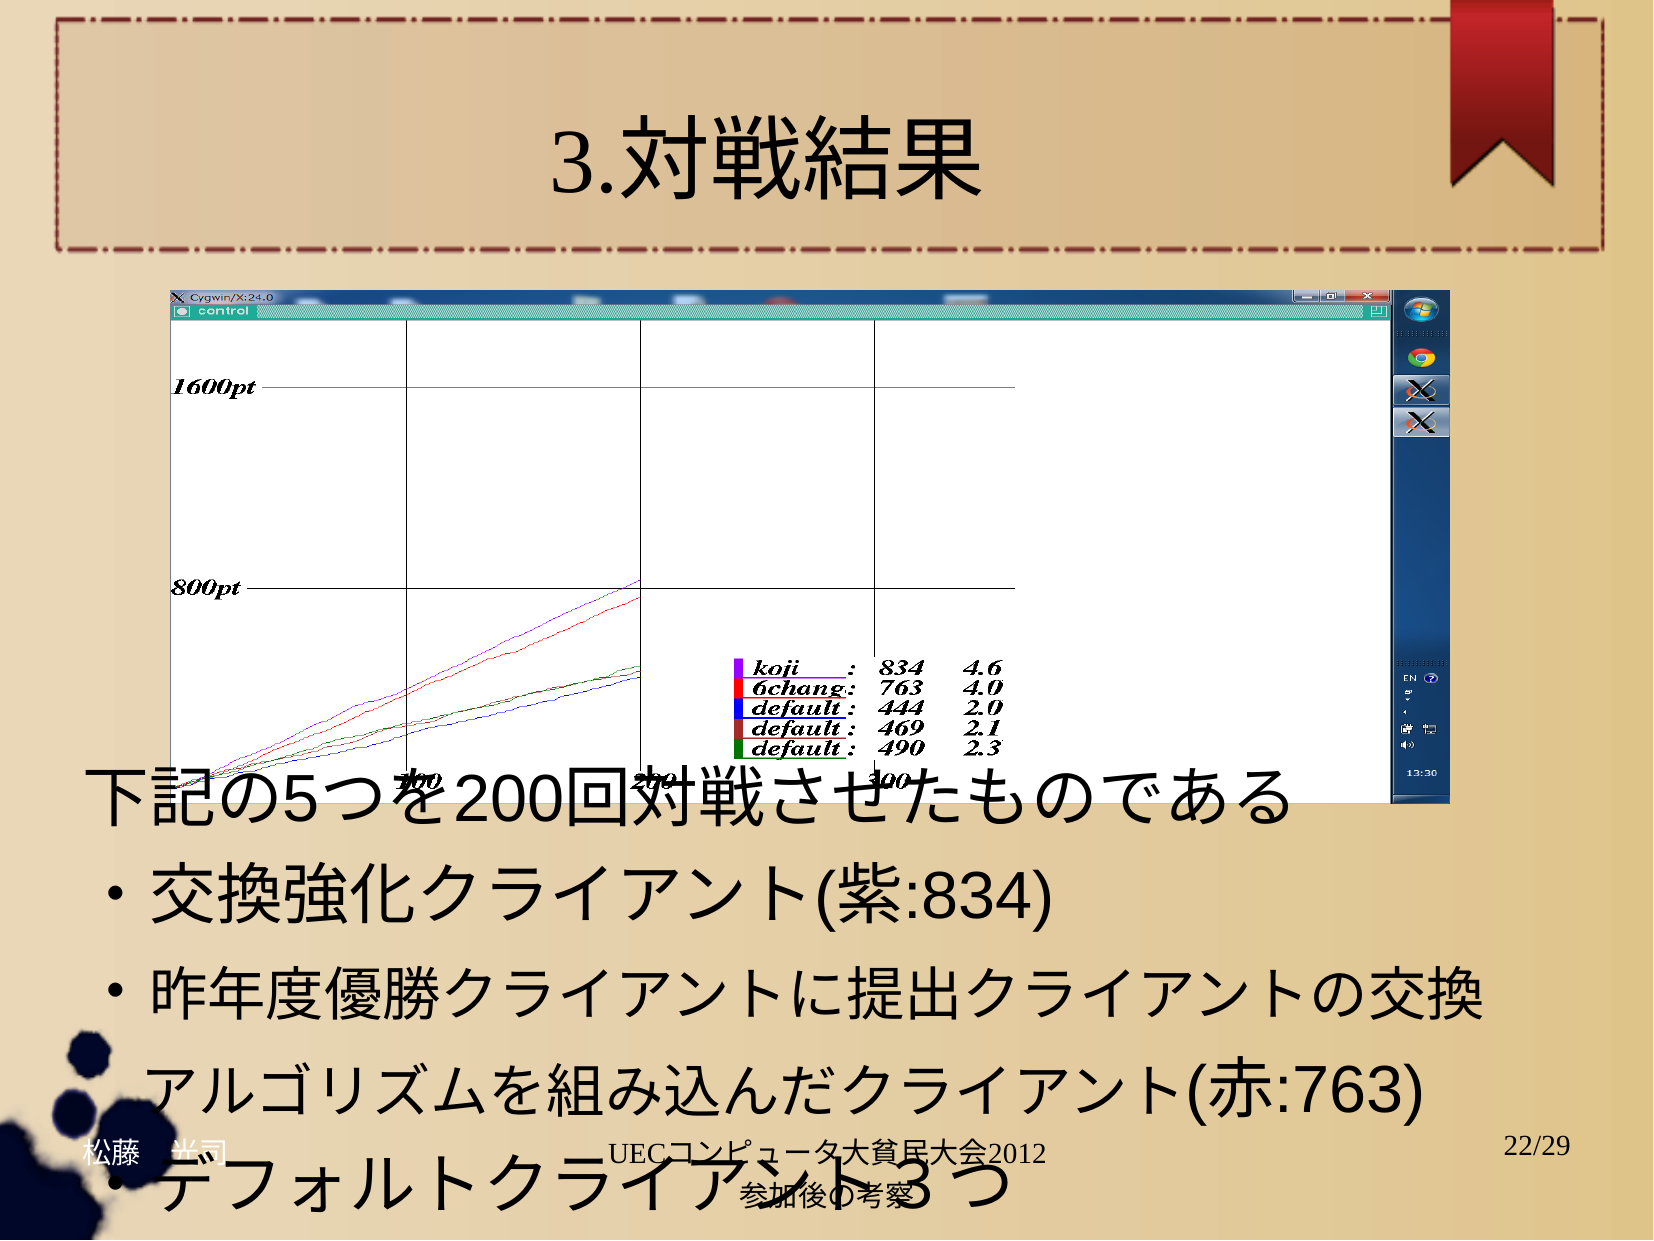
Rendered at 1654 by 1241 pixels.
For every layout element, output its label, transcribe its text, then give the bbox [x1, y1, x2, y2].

title 3.対戦結果 [82, 49, 1453, 170]
subtitle 下記の5つを200回対戦させたものである ・交換強化クライアント(紫:834) ・昨年度優勝クライアントに提出クライアントの交換 アルゴリズムを組み込んだクライアント(赤:763) ・デフォルトクライアント３つ [82, 170, 1538, 1129]
picture [0, 0, 1654, 1240]
